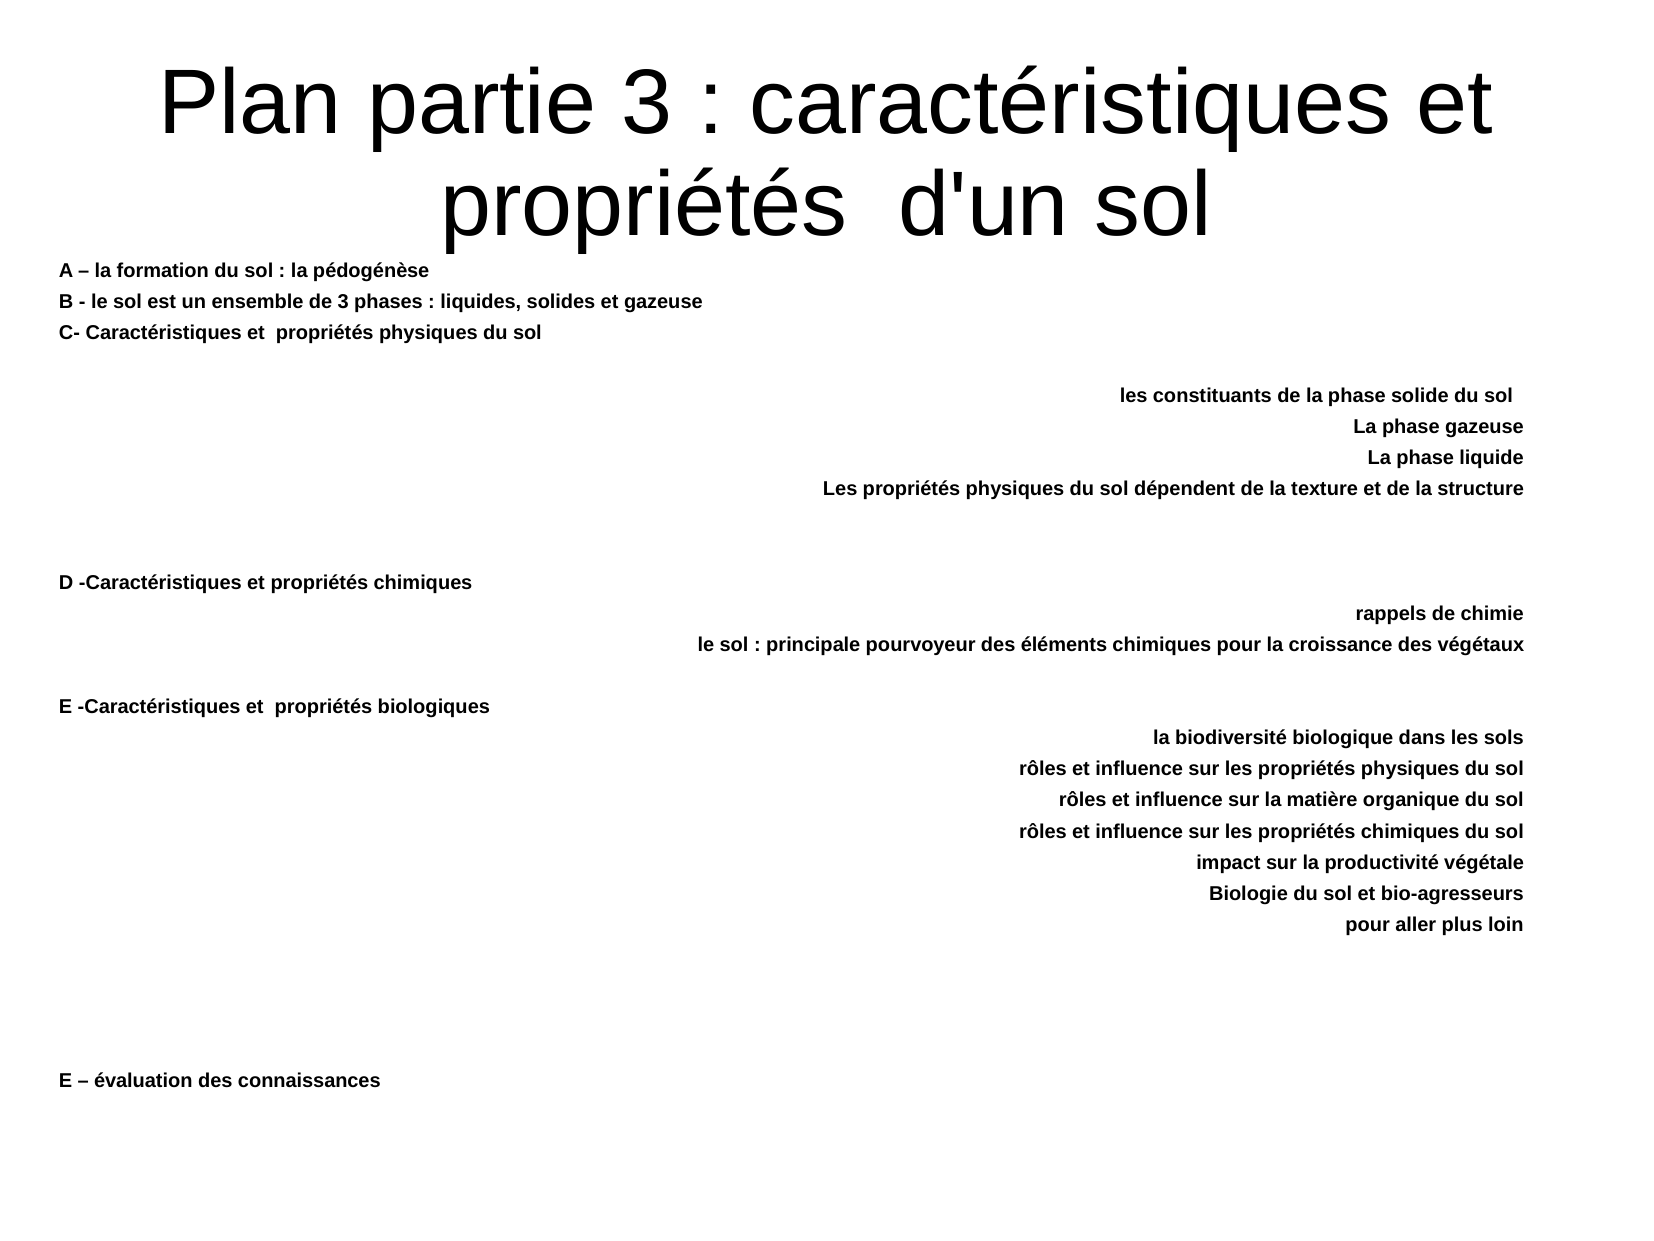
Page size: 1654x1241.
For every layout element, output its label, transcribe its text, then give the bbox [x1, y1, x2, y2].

title Plan partie 3 : caractéristiques et propriétés d'un sol [82, 49, 1571, 257]
list A – la formation du sol : la pédogénèse B - le sol est un ensemble de 3 phases : liquides, solides et gazeuse C- Caractéristiques et propriétés physiques du sol les constituants de la phase solide du sol La phase gazeuse La phase liquide Les propriétés physiques du sol dépendent de la texture et de la structure D -Caractéristiques et propriétés chimiques rappels de chimie le sol : principale pourvoyeur des éléments chimiques pour la croissance des végétaux E -Caractéristiques et propriétés biologiques la biodiversité biologique dans les sols rôles et influence sur les propriétés physiques du sol rôles et influence sur la matière organique du sol rôles et influence sur les propriétés chimiques du sol impact sur la productivité végétale Biologie du sol et bio-agresseurs pour aller plus loin E – évaluation des connaissances [59, 259, 1524, 1104]
